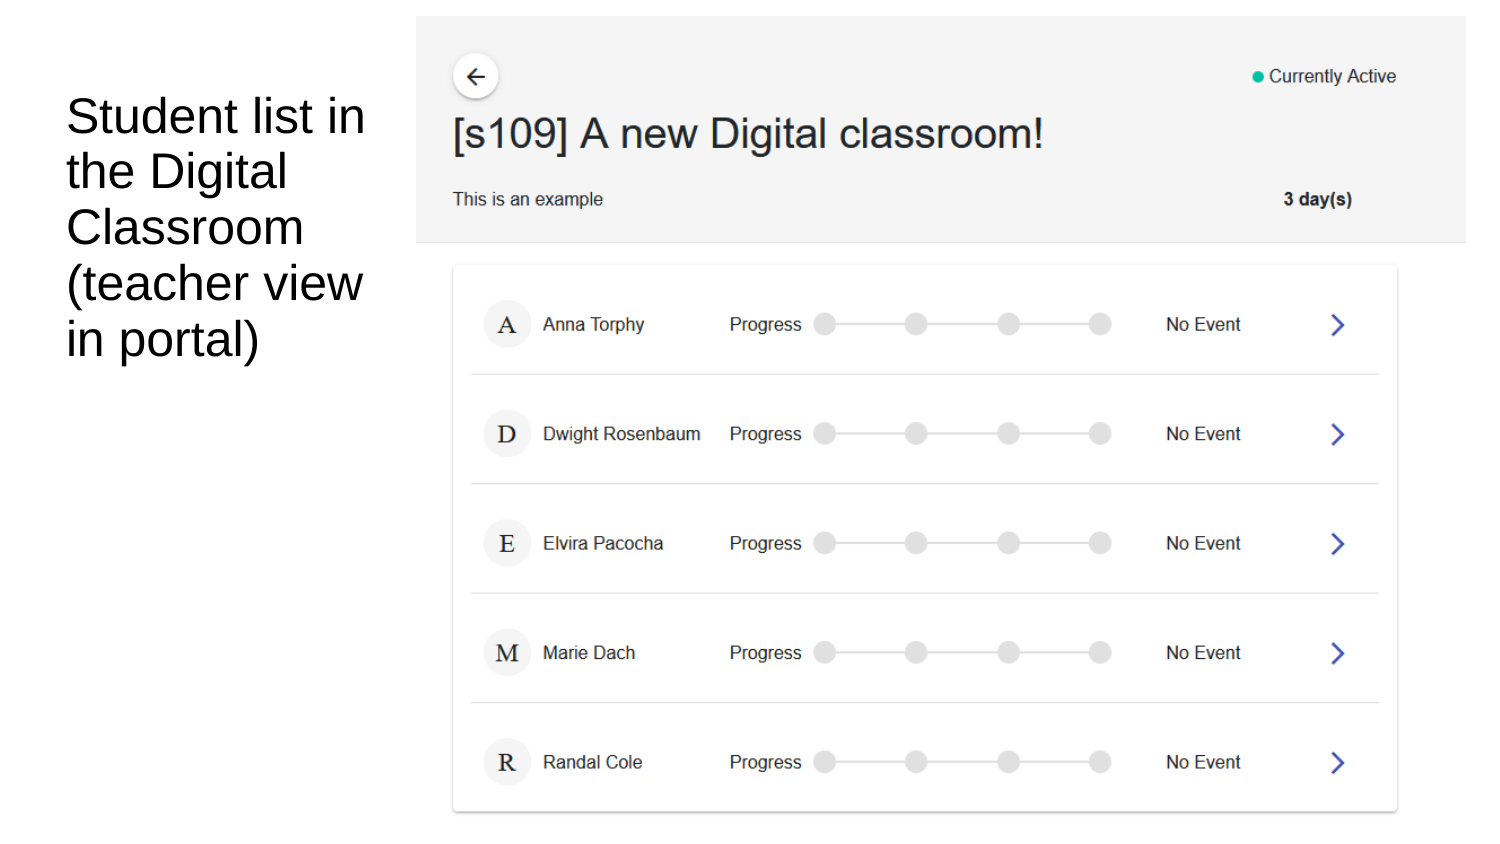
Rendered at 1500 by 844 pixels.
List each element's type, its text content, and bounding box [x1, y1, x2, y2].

picture [416, 16, 1466, 844]
title Student list in the Digital Classroom (teacher view in portal) [51, 72, 409, 383]
